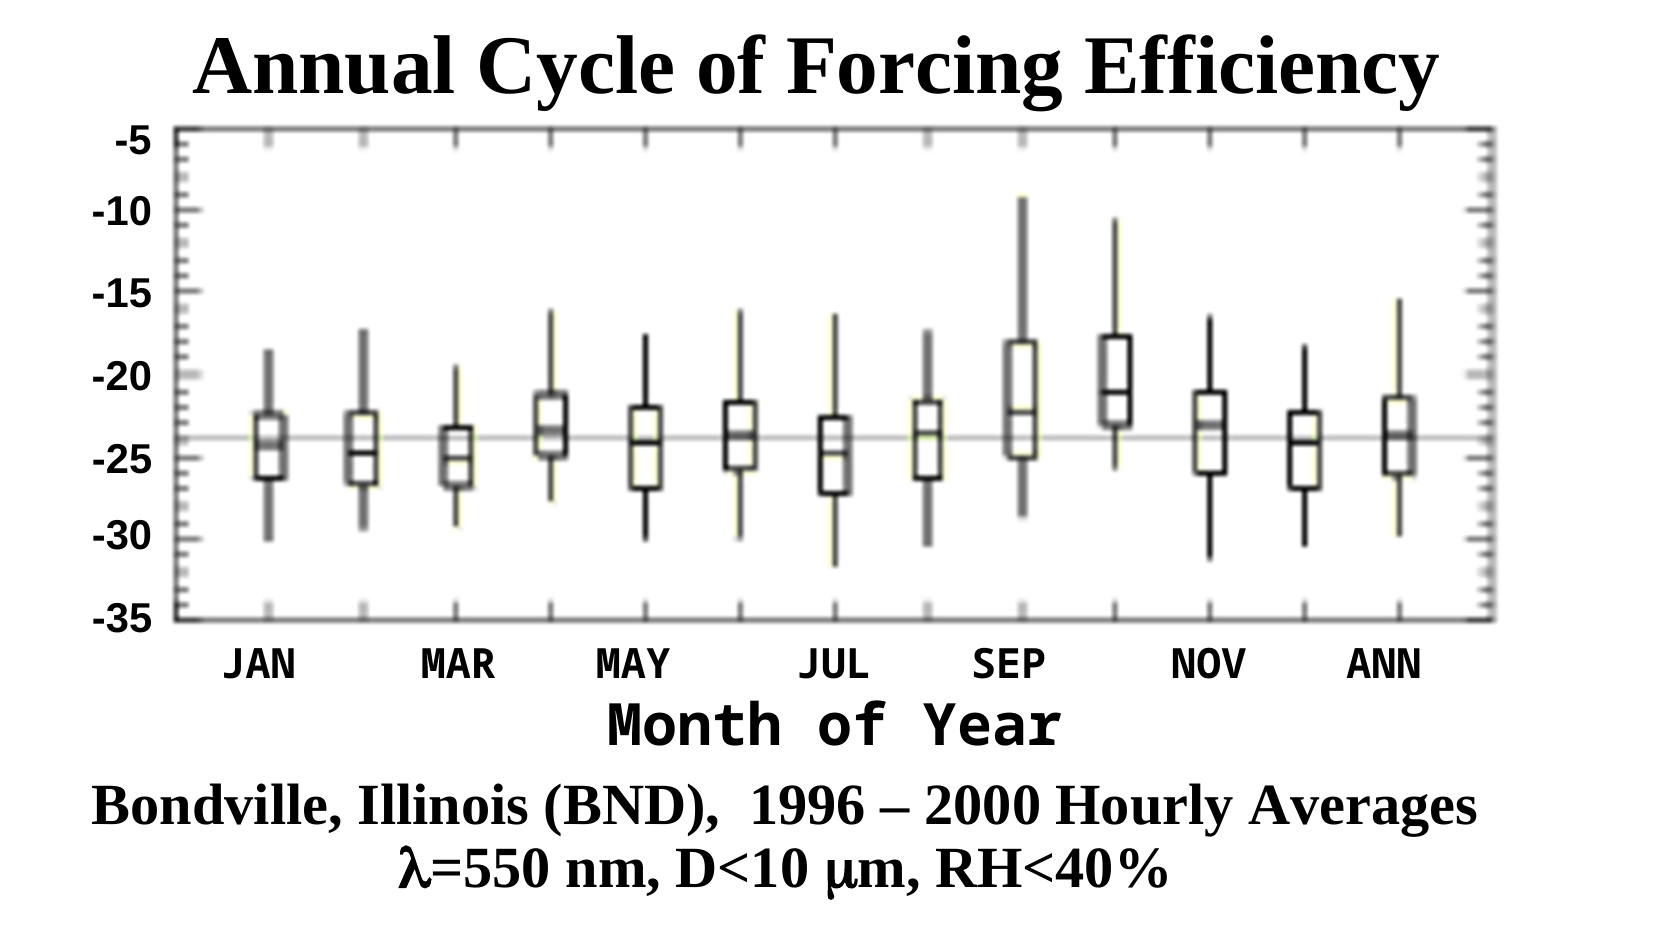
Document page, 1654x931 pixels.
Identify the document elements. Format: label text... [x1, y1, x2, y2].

text_box Bondville, Illinois (BND), 1996 – 2000 Hourly Averages =550 nm, D<10 m, RH<40% [35, 766, 1536, 908]
text_box -35 [77, 583, 171, 649]
text_box JAN MAR MAY JUL SEP NOV ANN Month of Year [180, 629, 1489, 765]
text_box -20 [76, 341, 170, 407]
title Annual Cycle of Forcing Efficiency [116, 2, 1517, 81]
text_box -15 [76, 258, 170, 324]
text_box -10 [76, 175, 170, 241]
picture [47, 81, 1542, 719]
text_box -25 [77, 424, 171, 490]
text_box -5 [76, 105, 170, 171]
text_box -30 [77, 500, 171, 566]
